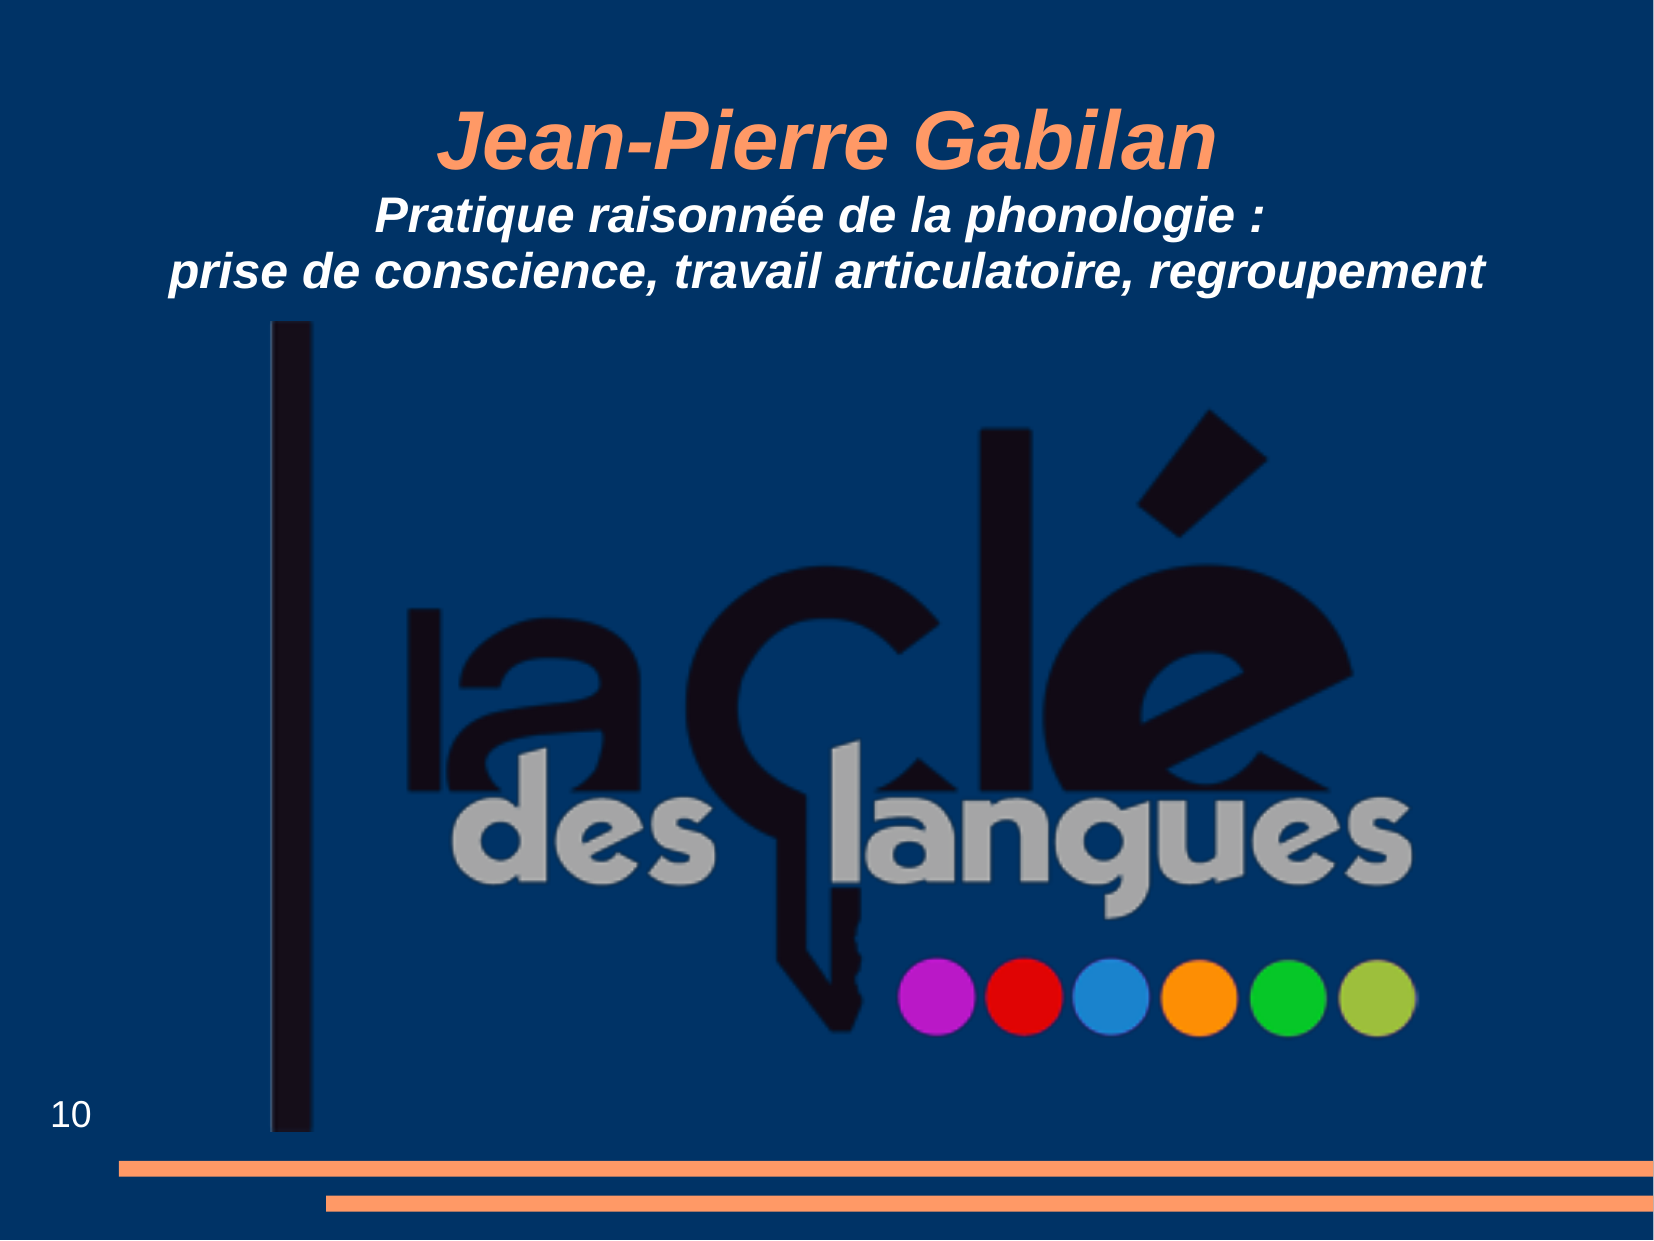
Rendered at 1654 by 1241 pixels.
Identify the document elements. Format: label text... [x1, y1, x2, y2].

picture [175, 321, 1507, 1132]
title Jean-Pierre Gabilan Pratique raisonnée de la phonologie : prise de conscience, travail articulatoire, regroupement [121, 0, 1534, 300]
